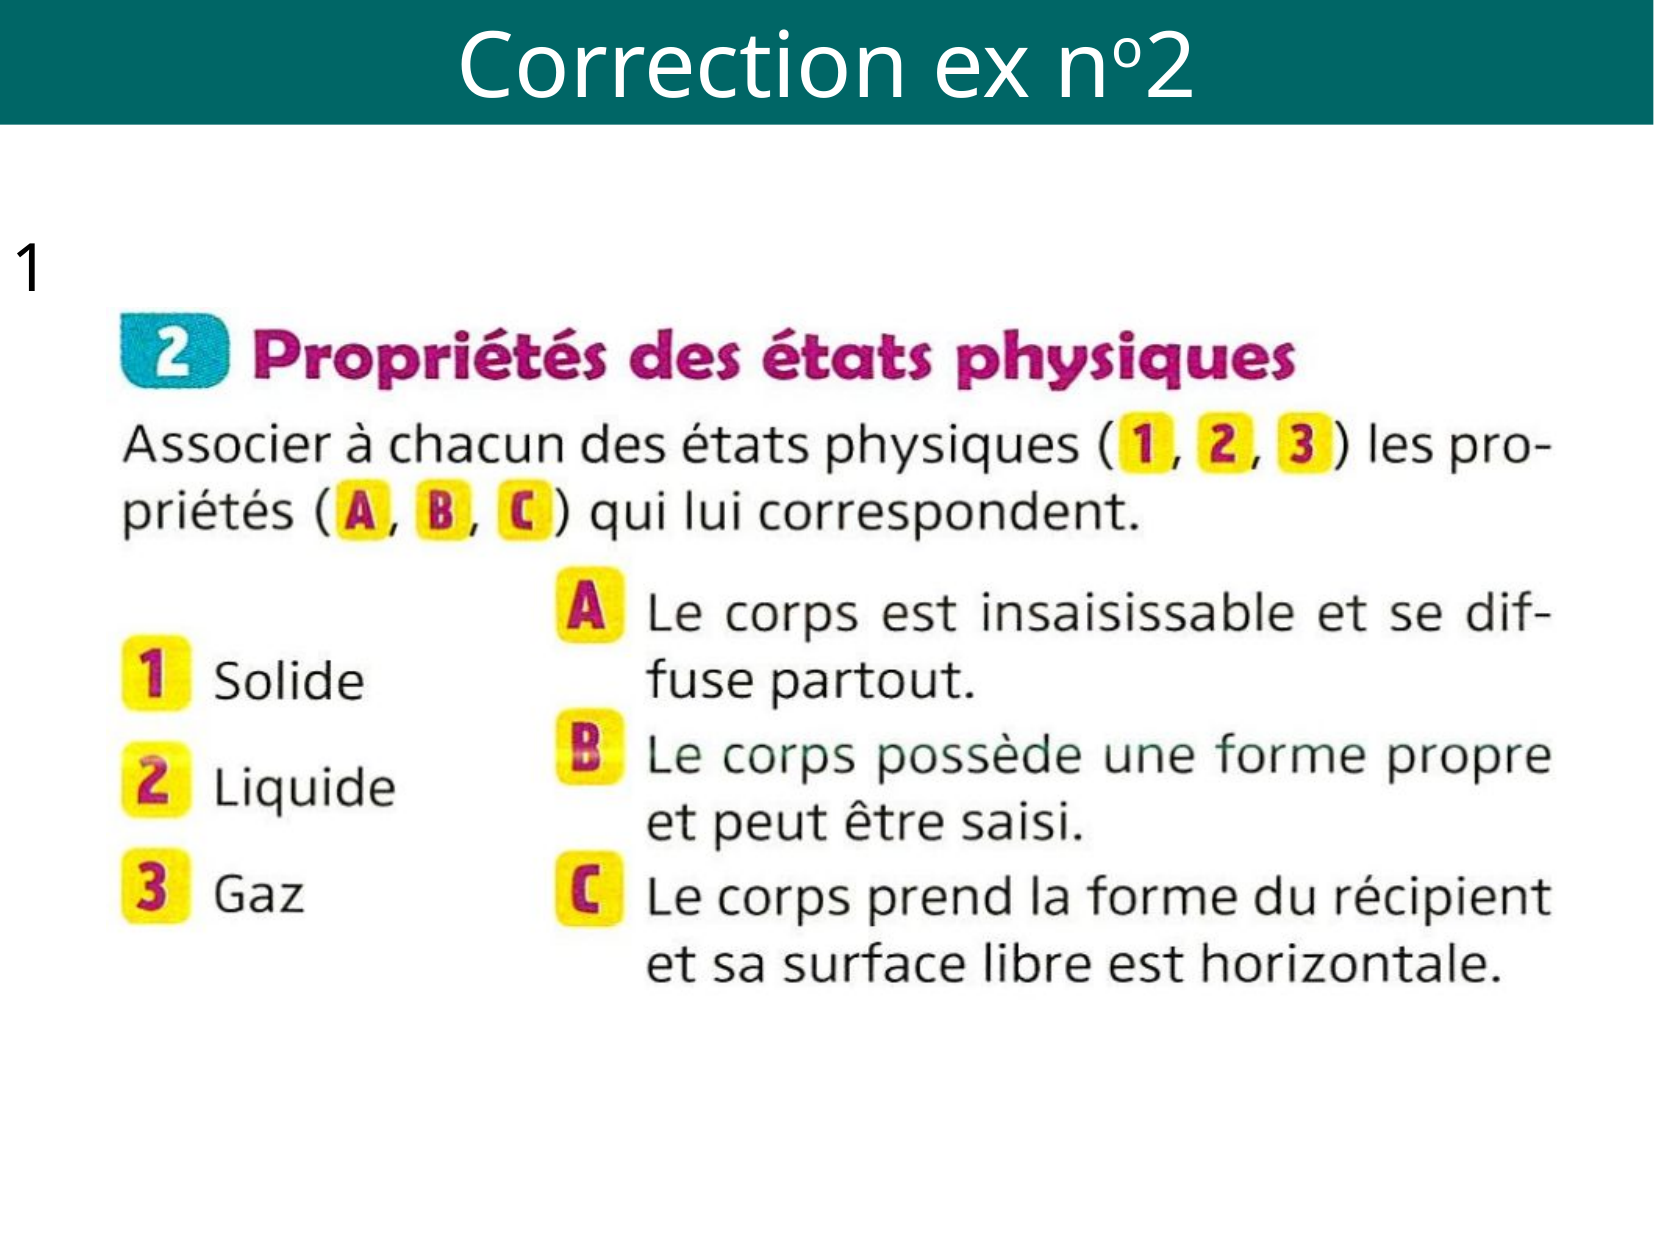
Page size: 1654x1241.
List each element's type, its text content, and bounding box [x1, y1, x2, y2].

title Correction ex no2 [0, 10, 1654, 114]
picture [106, 307, 1558, 1000]
subtitle 1 [11, 129, 1642, 1229]
